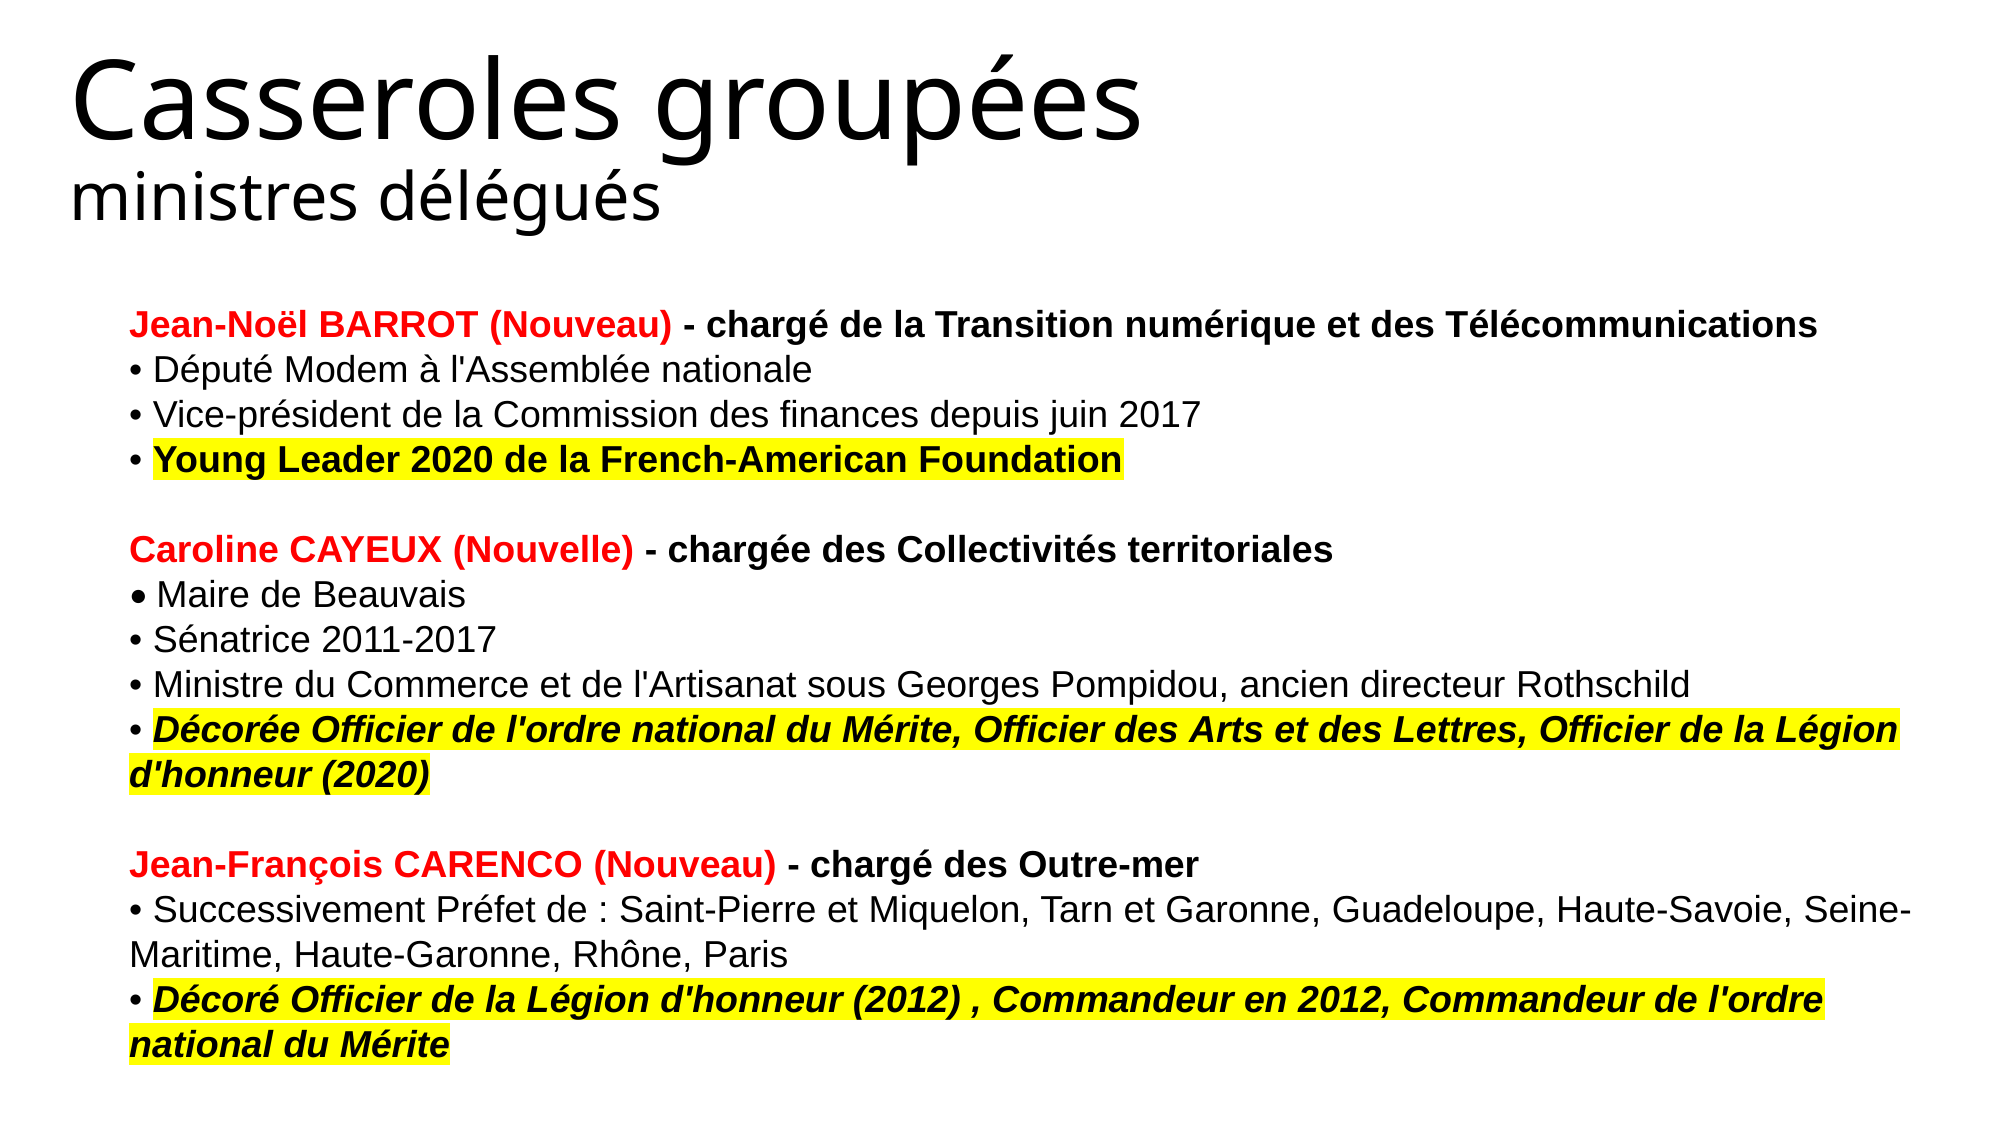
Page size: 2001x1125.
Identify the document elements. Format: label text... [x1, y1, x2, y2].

text_box Jean-Noël BARROT (Nouveau) - chargé de la Transition numérique et des Télécommunications • Député Modem à l'Assemblée nationale • Vice-président de la Commission des finances depuis juin 2017 • Young Leader 2020 de la French-American Foundation Caroline CAYEUX (Nouvelle) - chargée des Collectivités territoriales • Maire de Beauvais • Sénatrice 2011-2017 • Ministre du Commerce et de l'Artisanat sous Georges Pompidou, ancien directeur Rothschild • Décorée Officier de l'ordre national du Mérite, Officier des Arts et des Lettres, Officier de la Légion d'honneur (2020) Jean-François CARENCO (Nouveau) - chargé des Outre-mer • Successivement Préfet de : Saint-Pierre et Miquelon, Tarn et Garonne, Guadeloupe, Haute-Savoie, Seine-Maritime, Haute-Garonne, Rhône, Paris • Décoré Officier de la Légion d'honneur (2012) , Commandeur en 2012, Commandeur de l'ordre national du Mérite [114, 292, 1935, 1080]
title Casseroles groupées ministres délégués [55, 30, 1478, 249]
